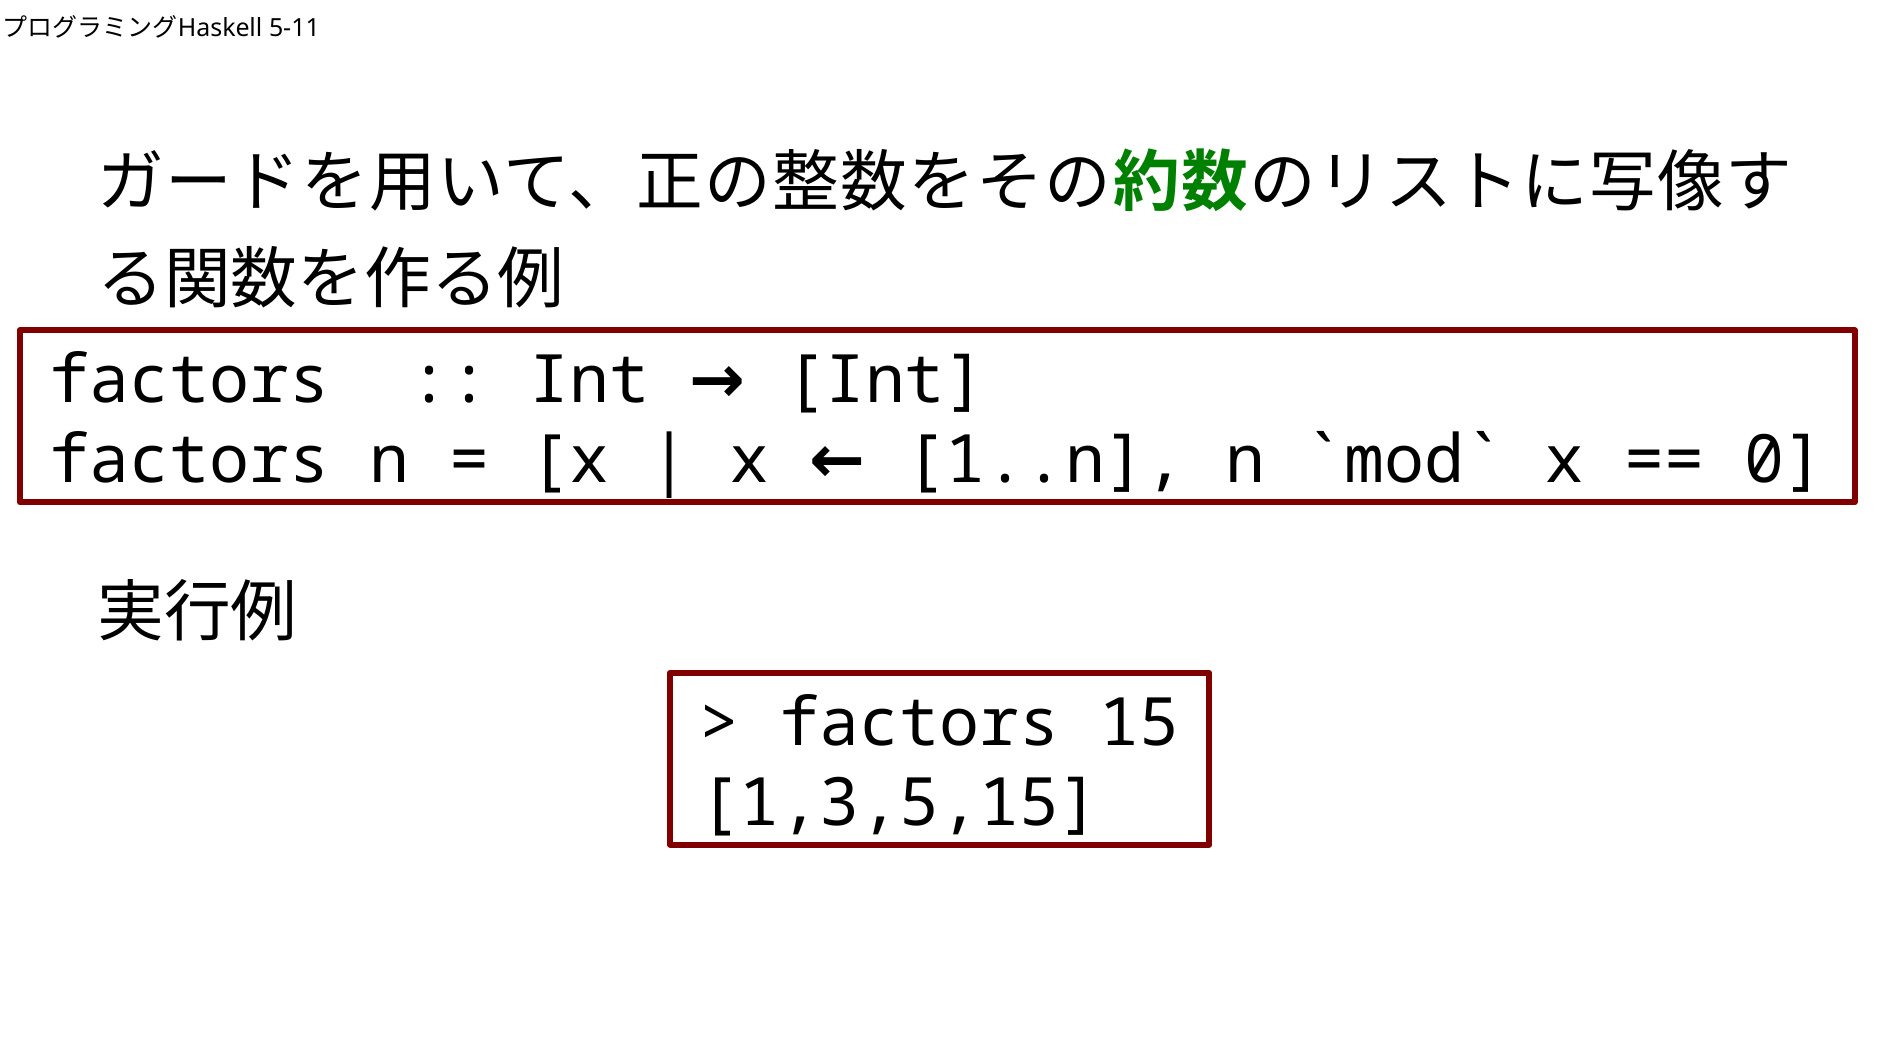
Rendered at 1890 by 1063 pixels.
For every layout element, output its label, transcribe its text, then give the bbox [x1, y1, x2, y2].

text_box > factors 15 [1,3,5,15] [669, 672, 1210, 845]
list ガードを用いて、正の整数をその約数のリストに写像する関数を作る例 [94, 125, 1796, 265]
text_box factors :: Int → [Int] factors n = [x | x ← [1..n], n `mod` x == 0] [19, 330, 1855, 503]
list 実行例 [94, 555, 1796, 628]
